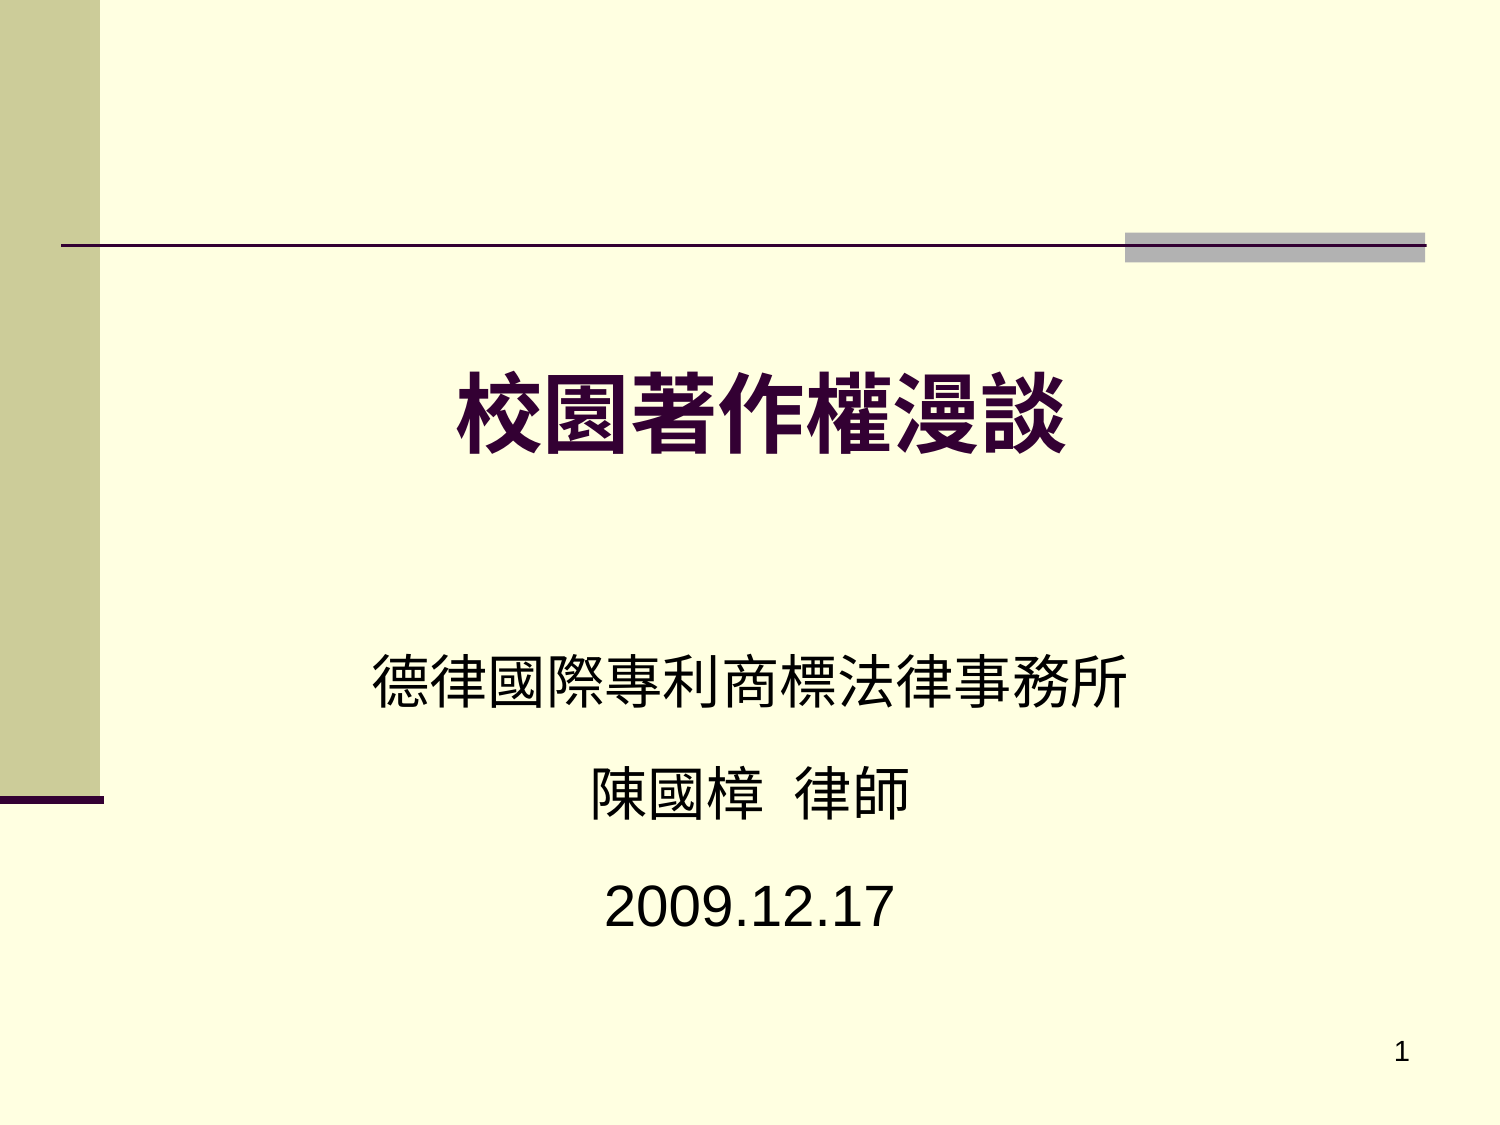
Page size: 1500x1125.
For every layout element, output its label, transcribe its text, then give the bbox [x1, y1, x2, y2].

subtitle 德律國際專利商標法律事務所 陳國樟 律師 2009.12.17 [225, 637, 1276, 1035]
title 校園著作權漫談 [123, 290, 1399, 532]
text_box <編號> [1074, 1024, 1426, 1103]
